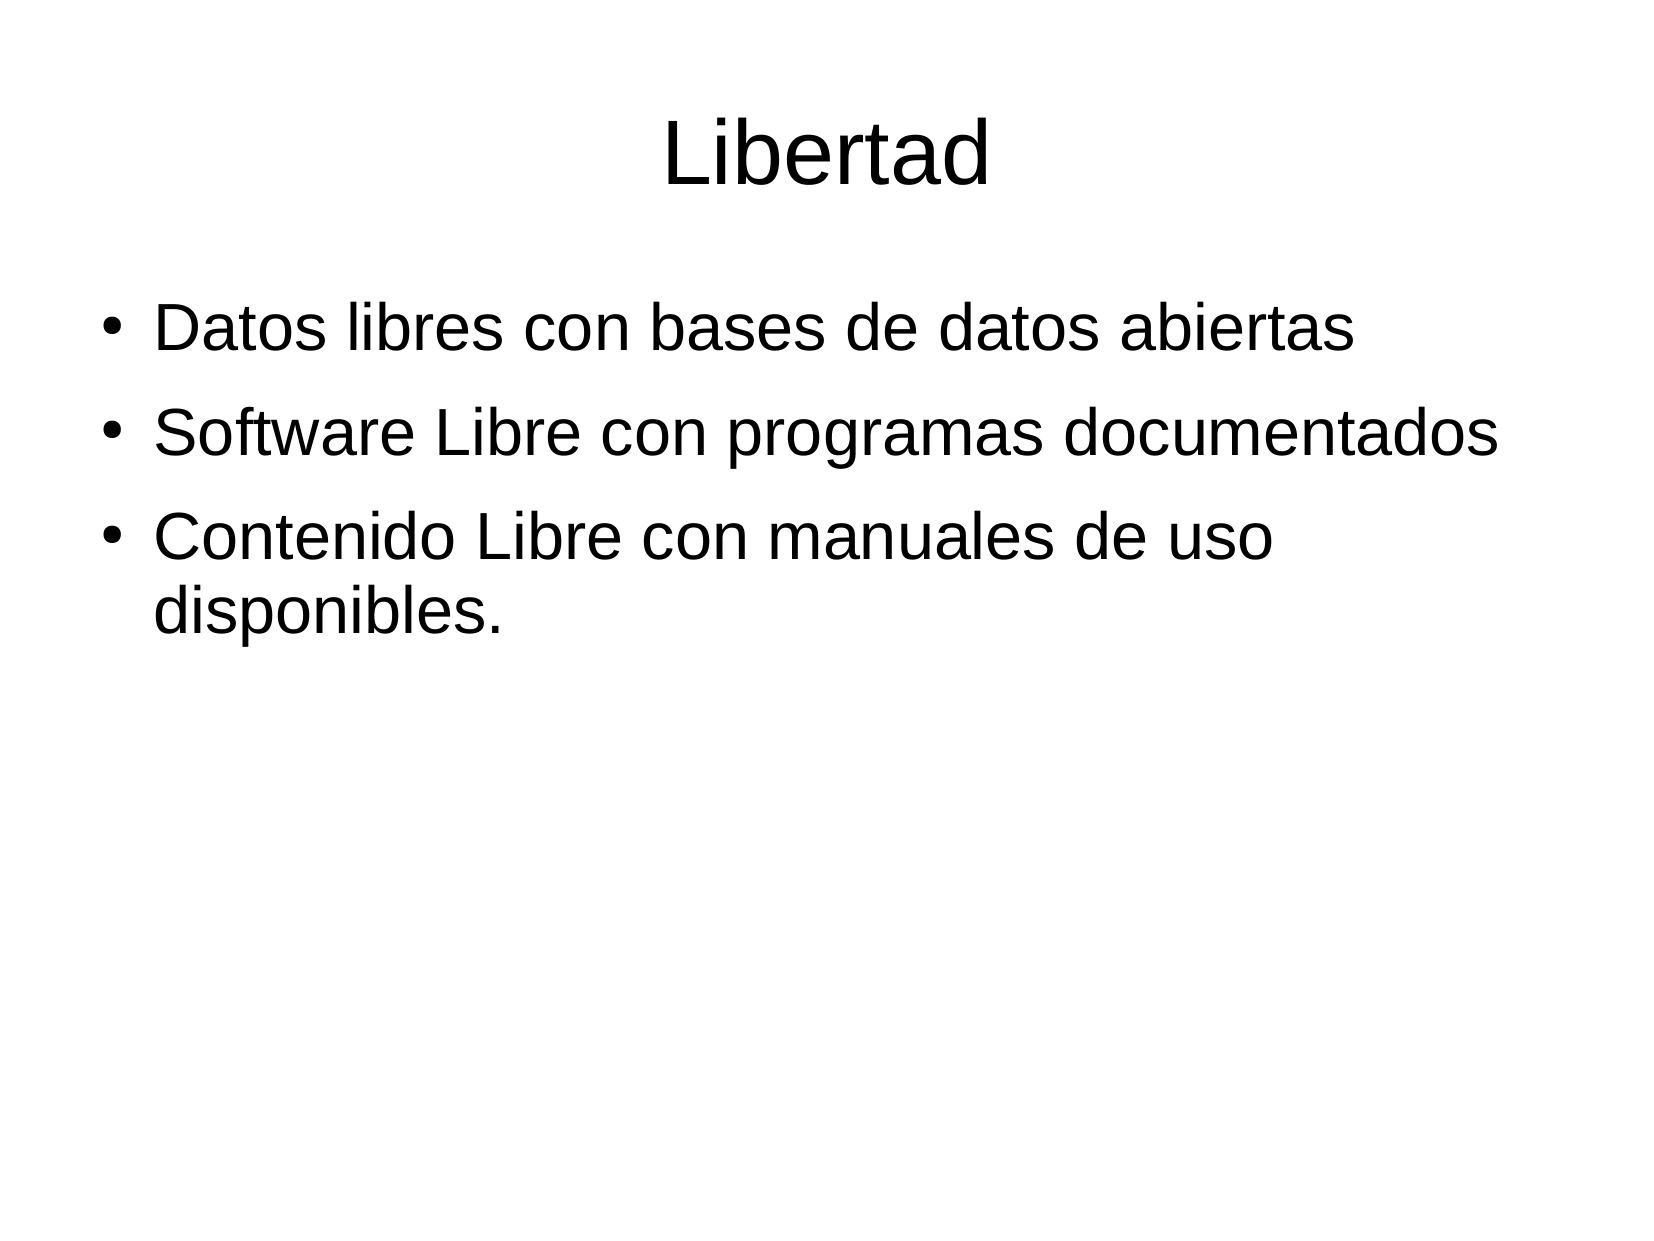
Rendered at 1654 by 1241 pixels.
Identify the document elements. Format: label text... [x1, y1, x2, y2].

title Libertad [82, 49, 1571, 257]
list Datos libres con bases de datos abiertas Software Libre con programas documentados Contenido Libre con manuales de uso disponibles. [82, 290, 1571, 1109]
